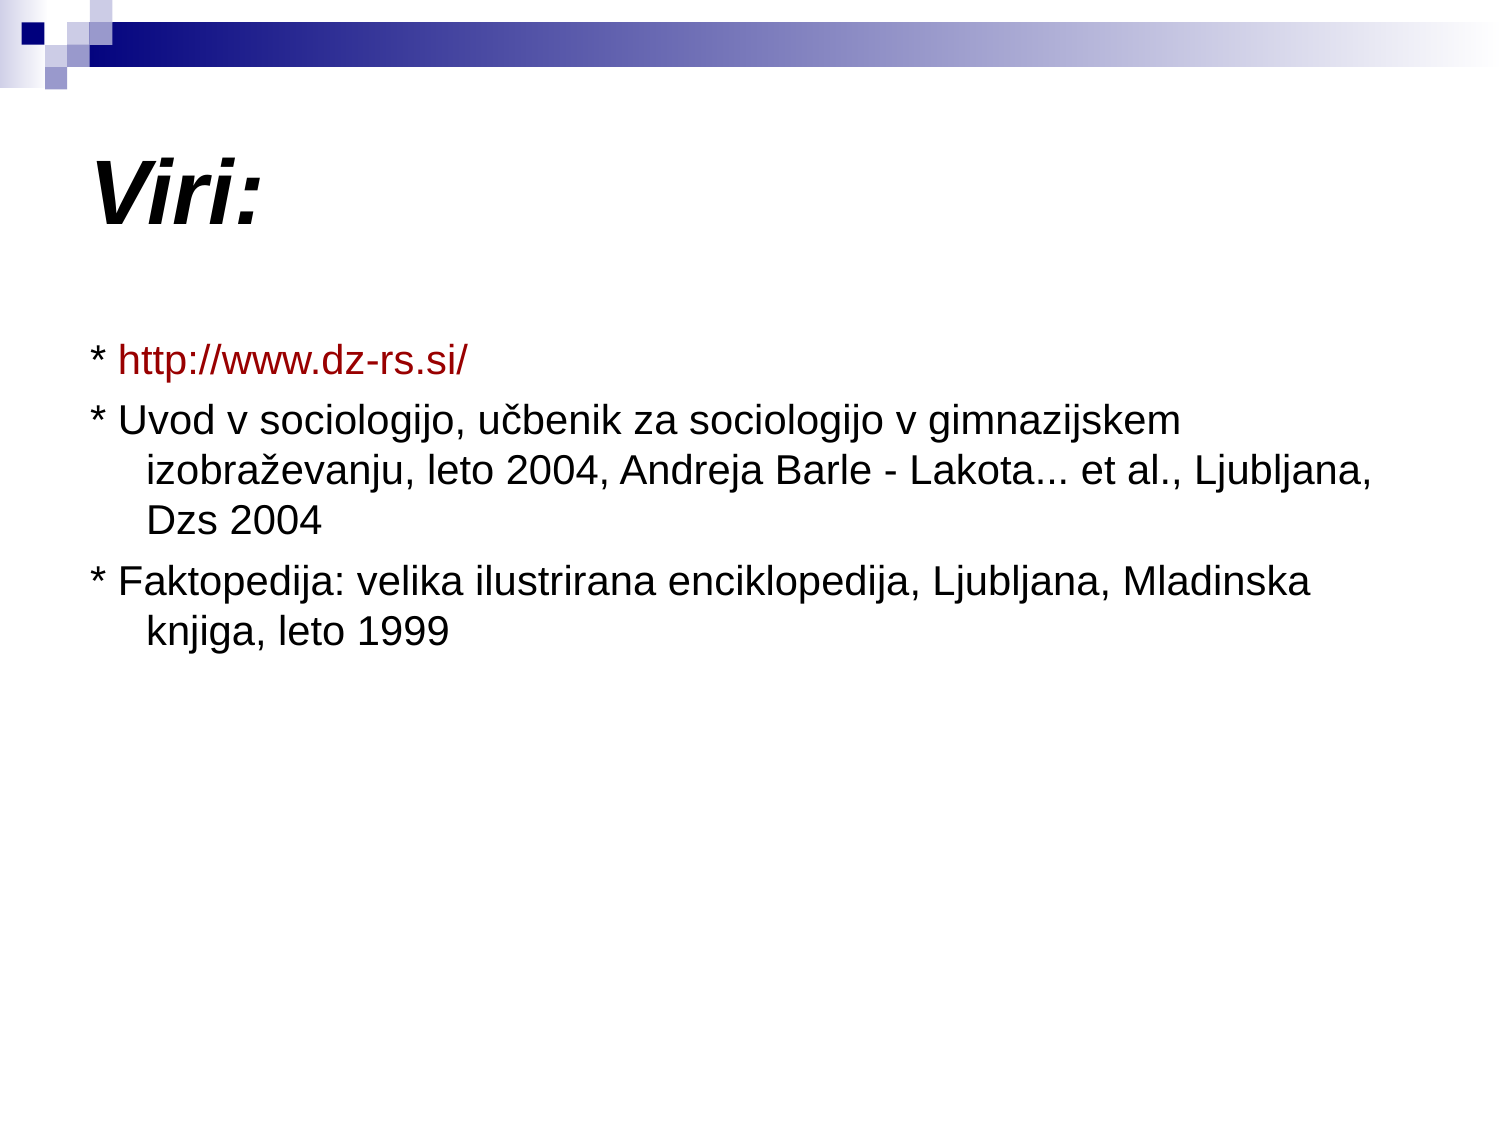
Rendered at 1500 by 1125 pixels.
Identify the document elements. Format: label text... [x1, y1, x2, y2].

title Viri: [75, 75, 1425, 300]
list * http://www.dz-rs.si/ * Uvod v sociologijo, učbenik za sociologijo v gimnazijskem izobraževanju, leto 2004, Andreja Barle - Lakota... et al., Ljubljana, Dzs 2004 * Faktopedija: velika ilustrirana enciklopedija, Ljubljana, Mladinska knjiga, leto 1999 [75, 324, 1425, 963]
